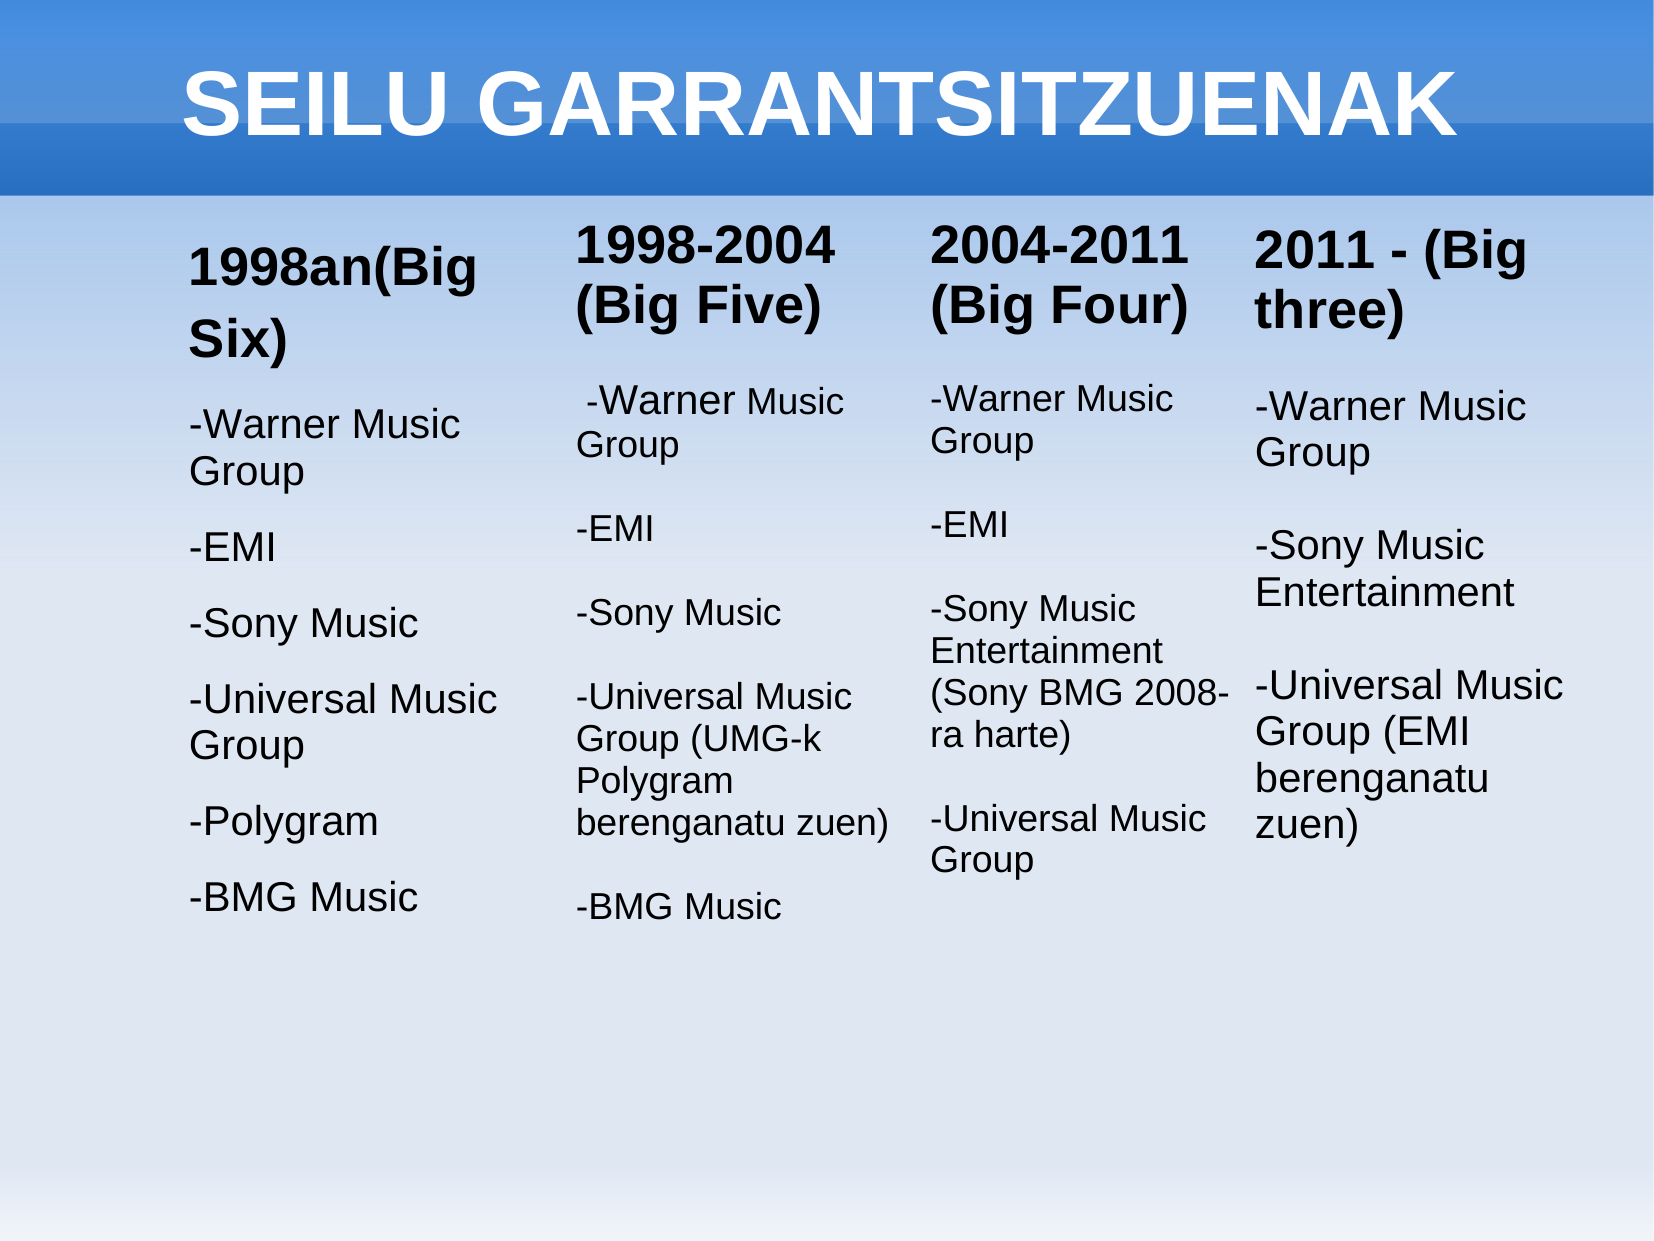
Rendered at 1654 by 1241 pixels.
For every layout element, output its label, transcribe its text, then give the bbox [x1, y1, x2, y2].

title SEILU GARRANTSITZUENAK [76, 0, 1565, 208]
text_box 1998-2004 (Big Five) -Warner Music Group -EMI -Sony Music -Universal Music Group (UMG-k Polygram berenganatu zuen) -BMG Music [561, 206, 945, 1123]
text_box 2011 - (Big three) -Warner Music Group -Sony Music Entertainment -Universal Music Group (EMI berenganatu zuen) [1240, 212, 1595, 1093]
text_box 2004-2011 (Big Four) -Warner Music Group -EMI -Sony Music Entertainment (Sony BMG 2008-ra harte) -Universal Music Group [915, 206, 1270, 1063]
list 1998an(Big Six) -Warner Music Group -EMI -Sony Music -Universal Music Group -Polygram -BMG Music [118, 236, 562, 1152]
picture [0, 0, 1654, 1241]
